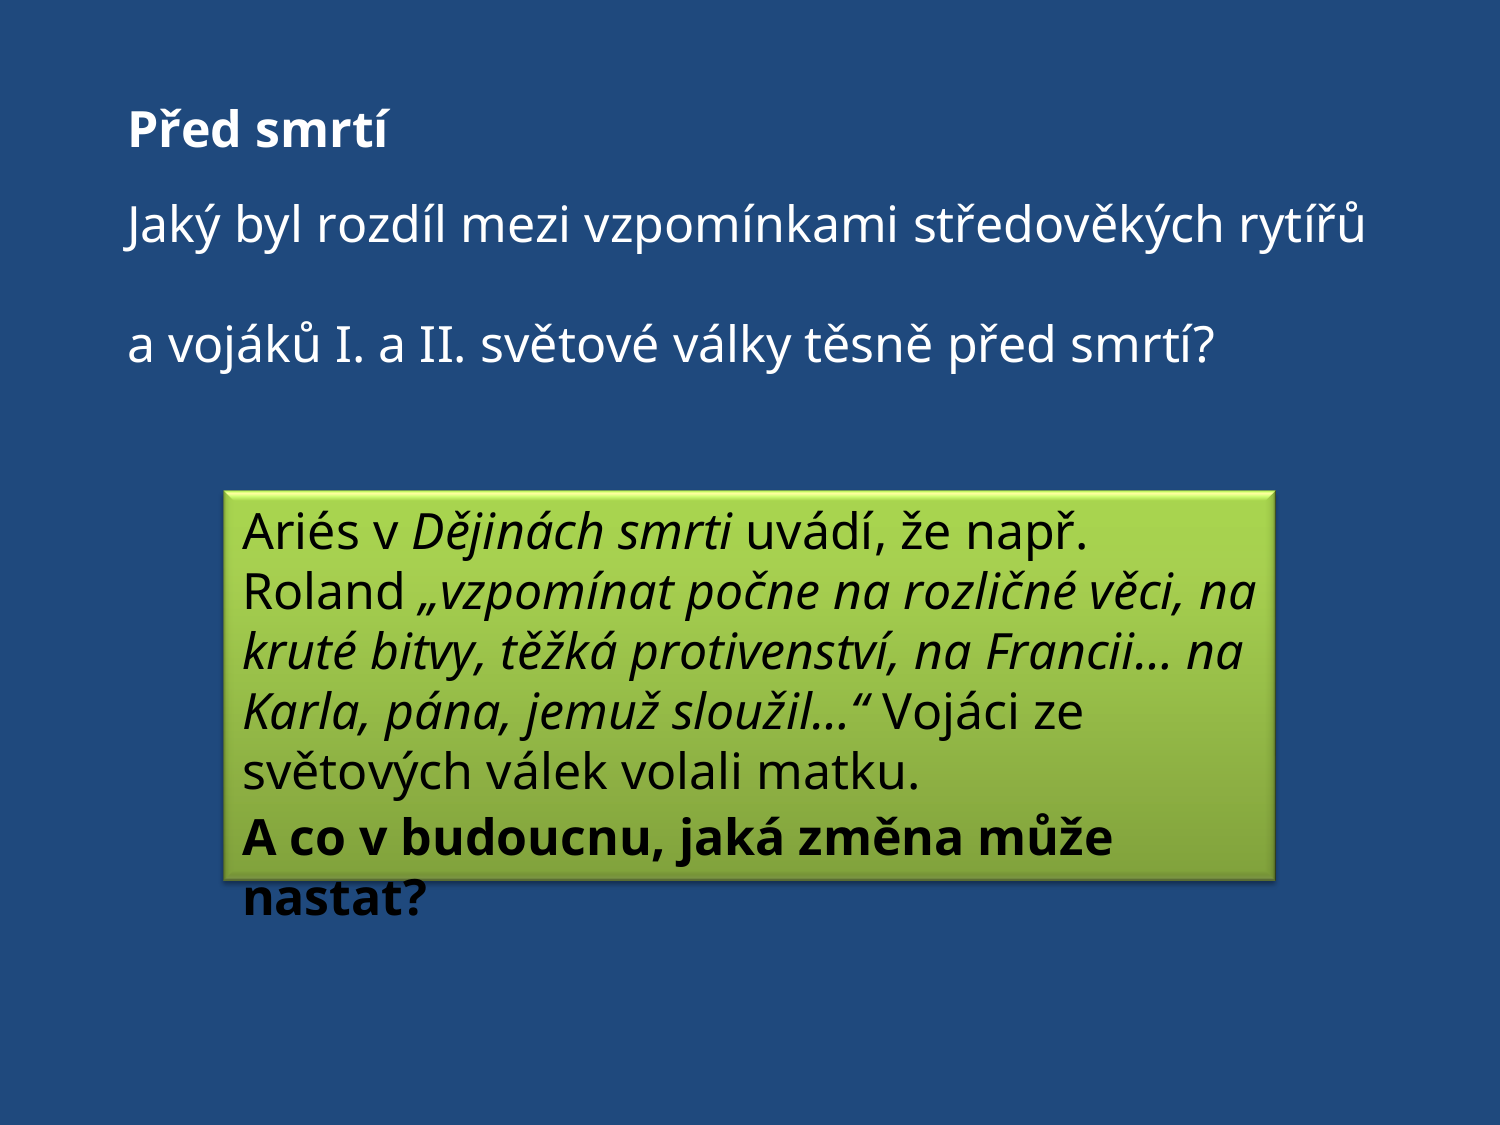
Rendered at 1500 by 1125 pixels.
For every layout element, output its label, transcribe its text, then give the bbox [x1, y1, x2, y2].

text_box Ariés v Dějinách smrti uvádí, že např. Roland „vzpomínat počne na rozličné věci, na kruté bitvy, těžká protivenství, na Francii… na Karla, pána, jemuž sloužil…“ Vojáci ze světových válek volali matku. A co v budoucnu, jaká změna může nastat? [225, 491, 1276, 882]
picture [209, 478, 1302, 893]
picture [341, 882, 388, 893]
picture [393, 882, 419, 893]
title Před smrtí Jaký byl rozdíl mezi vzpomínkami středověkých rytířů a vojáků I. a II. světové války těsně před smrtí? [112, 90, 1388, 433]
